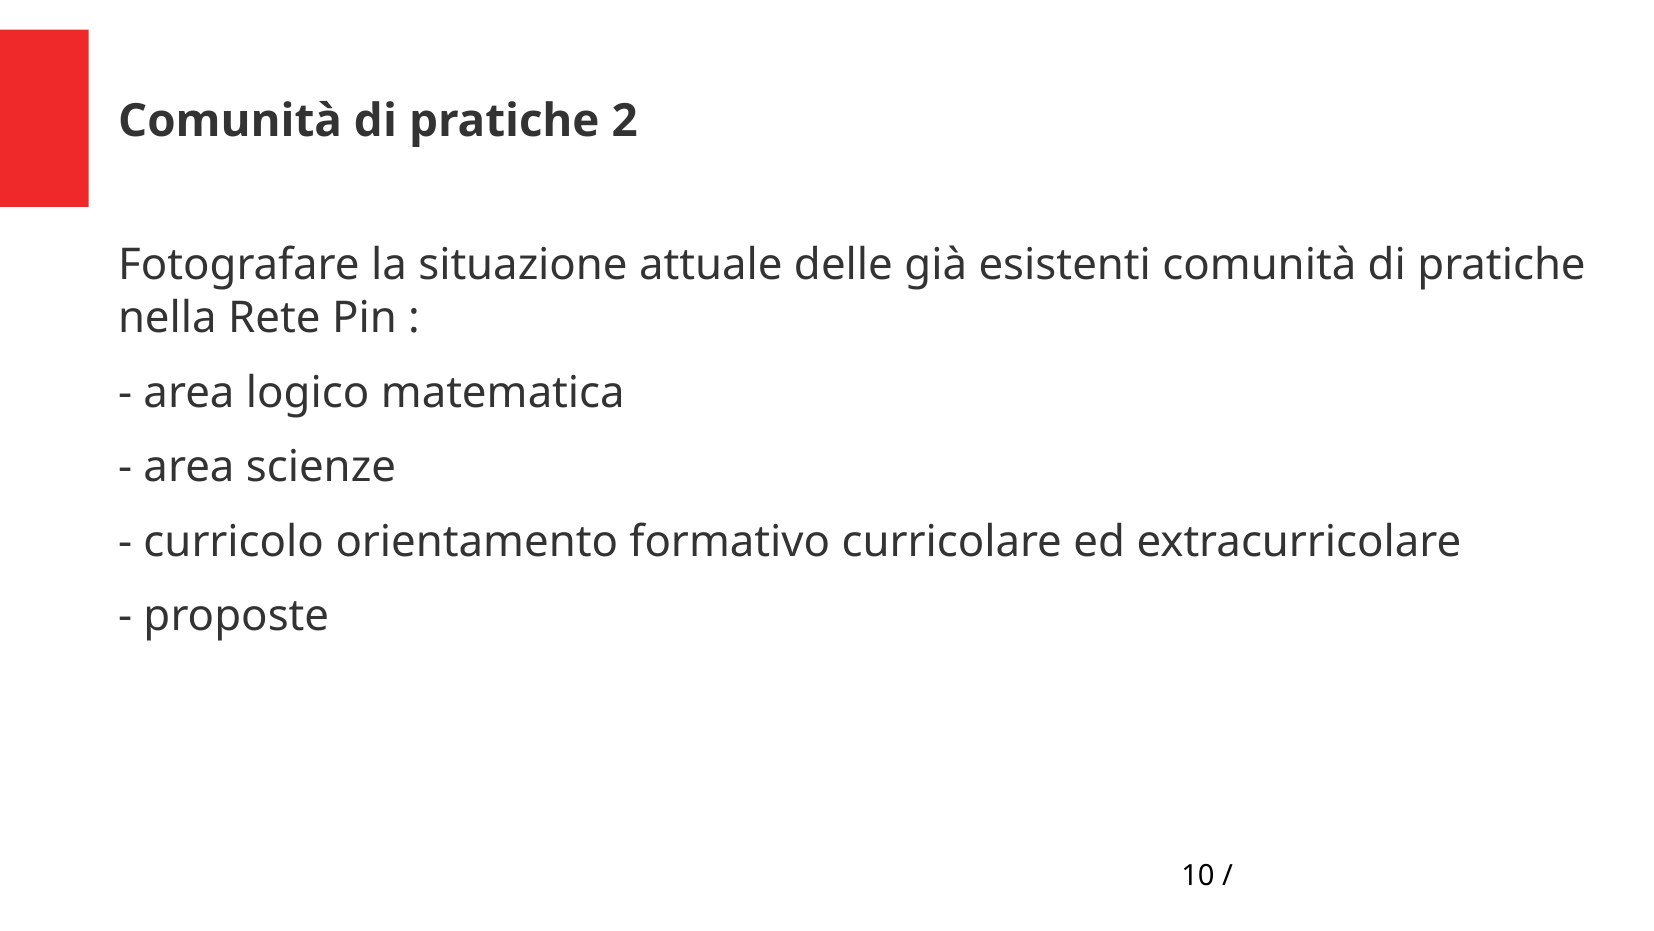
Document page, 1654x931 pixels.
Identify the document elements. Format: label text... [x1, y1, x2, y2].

title Comunità di pratiche 2 [118, 29, 1595, 207]
list Fotografare la situazione attuale delle già esistenti comunità di pratiche nella Rete Pin : - area logico matematica - area scienze - curricolo orientamento formativo curricolare ed extracurricolare - proposte [118, 236, 1595, 798]
text_box 3 / [1181, 856, 1565, 922]
